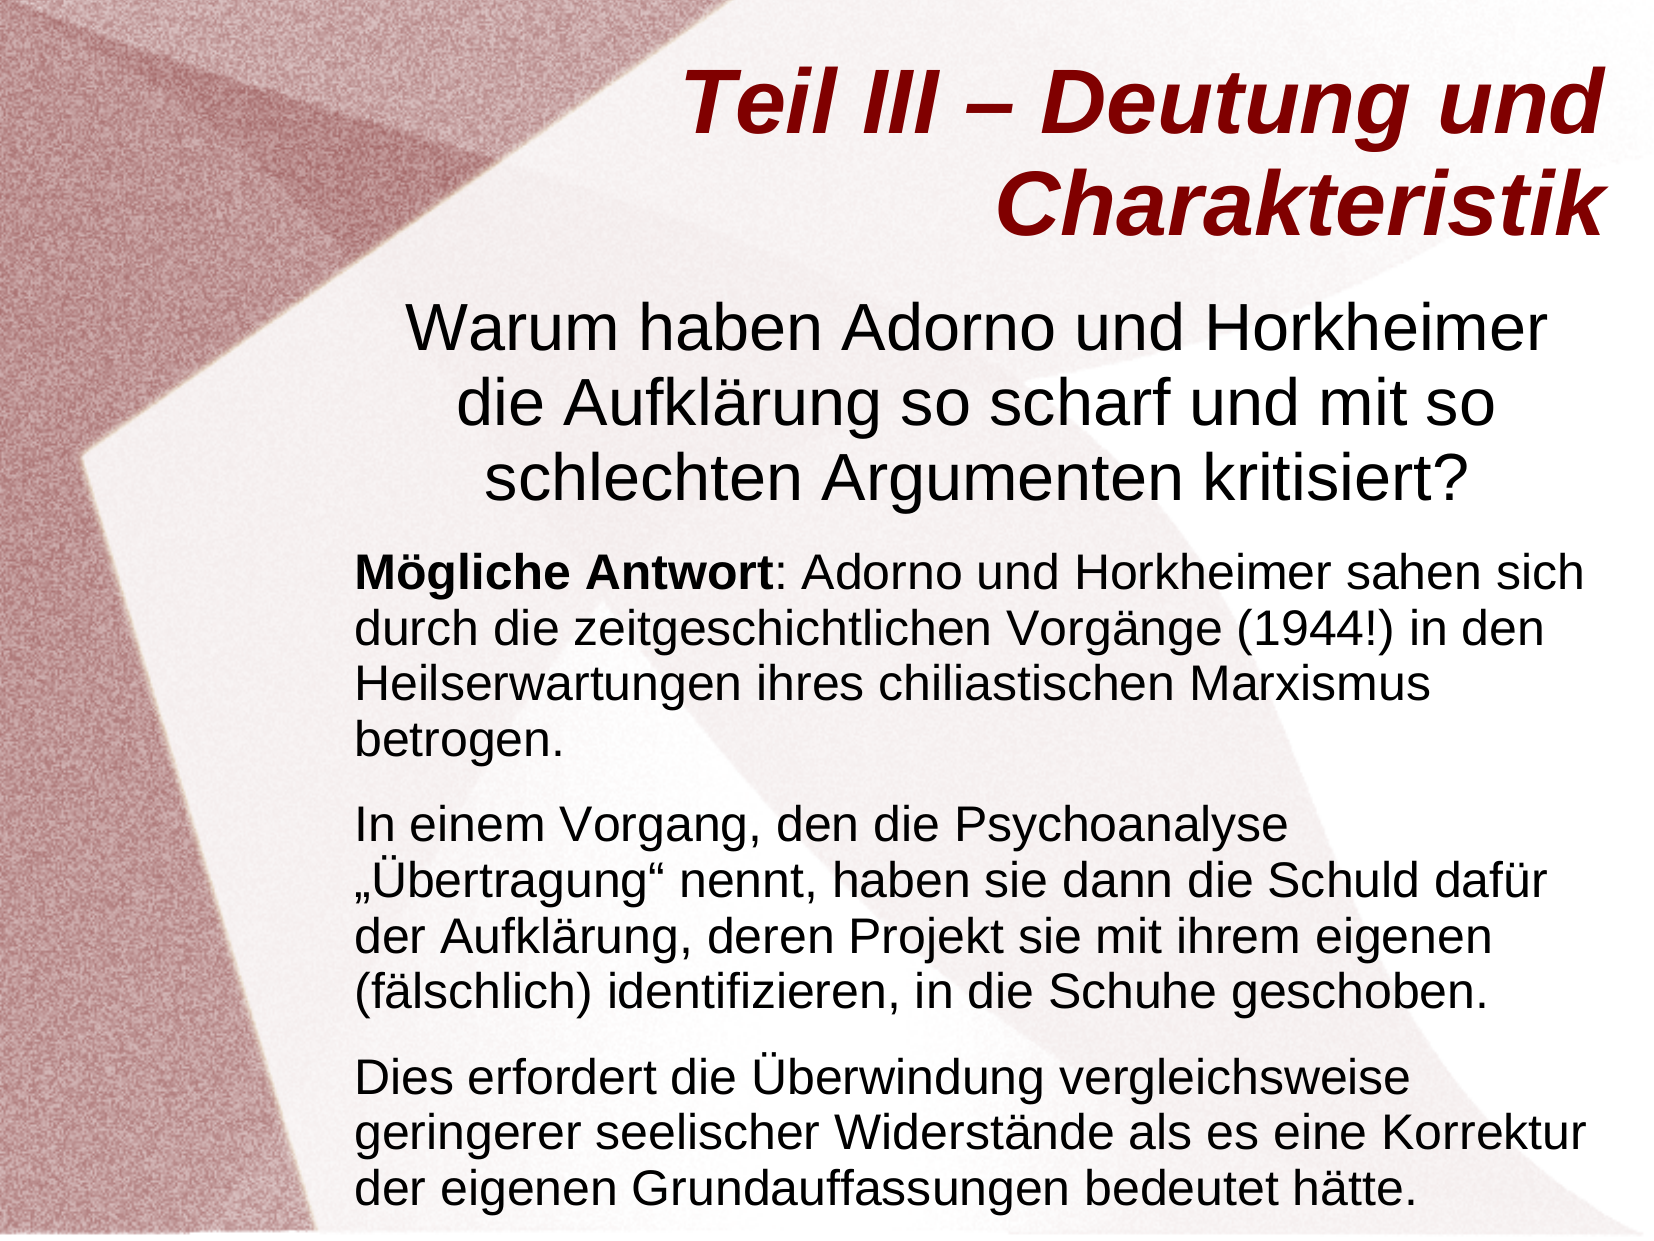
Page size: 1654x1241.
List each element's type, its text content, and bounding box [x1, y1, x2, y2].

picture [0, 0, 1654, 1241]
title Teil III – Deutung und Charakteristik [596, 50, 1607, 256]
list Warum haben Adorno und Horkheimer die Aufklärung so scharf und mit so schlechten Argumenten kritisiert? Mögliche Antwort: Adorno und Horkheimer sahen sich durch die zeitgeschichtlichen Vorgänge (1944!) in den Heilserwartungen ihres chiliastischen Marxismus betrogen. In einem Vorgang, den die Psychoanalyse „Übertragung“ nennt, haben sie dann die Schuld dafür der Aufklärung, deren Projekt sie mit ihrem eigenen (fälschlich) identifizieren, in die Schuhe geschoben. Dies erfordert die Überwindung vergleichsweise geringerer seelischer Widerstände als es eine Korrektur der eigenen Grundauffassungen bedeutet hätte. [354, 290, 1601, 1217]
